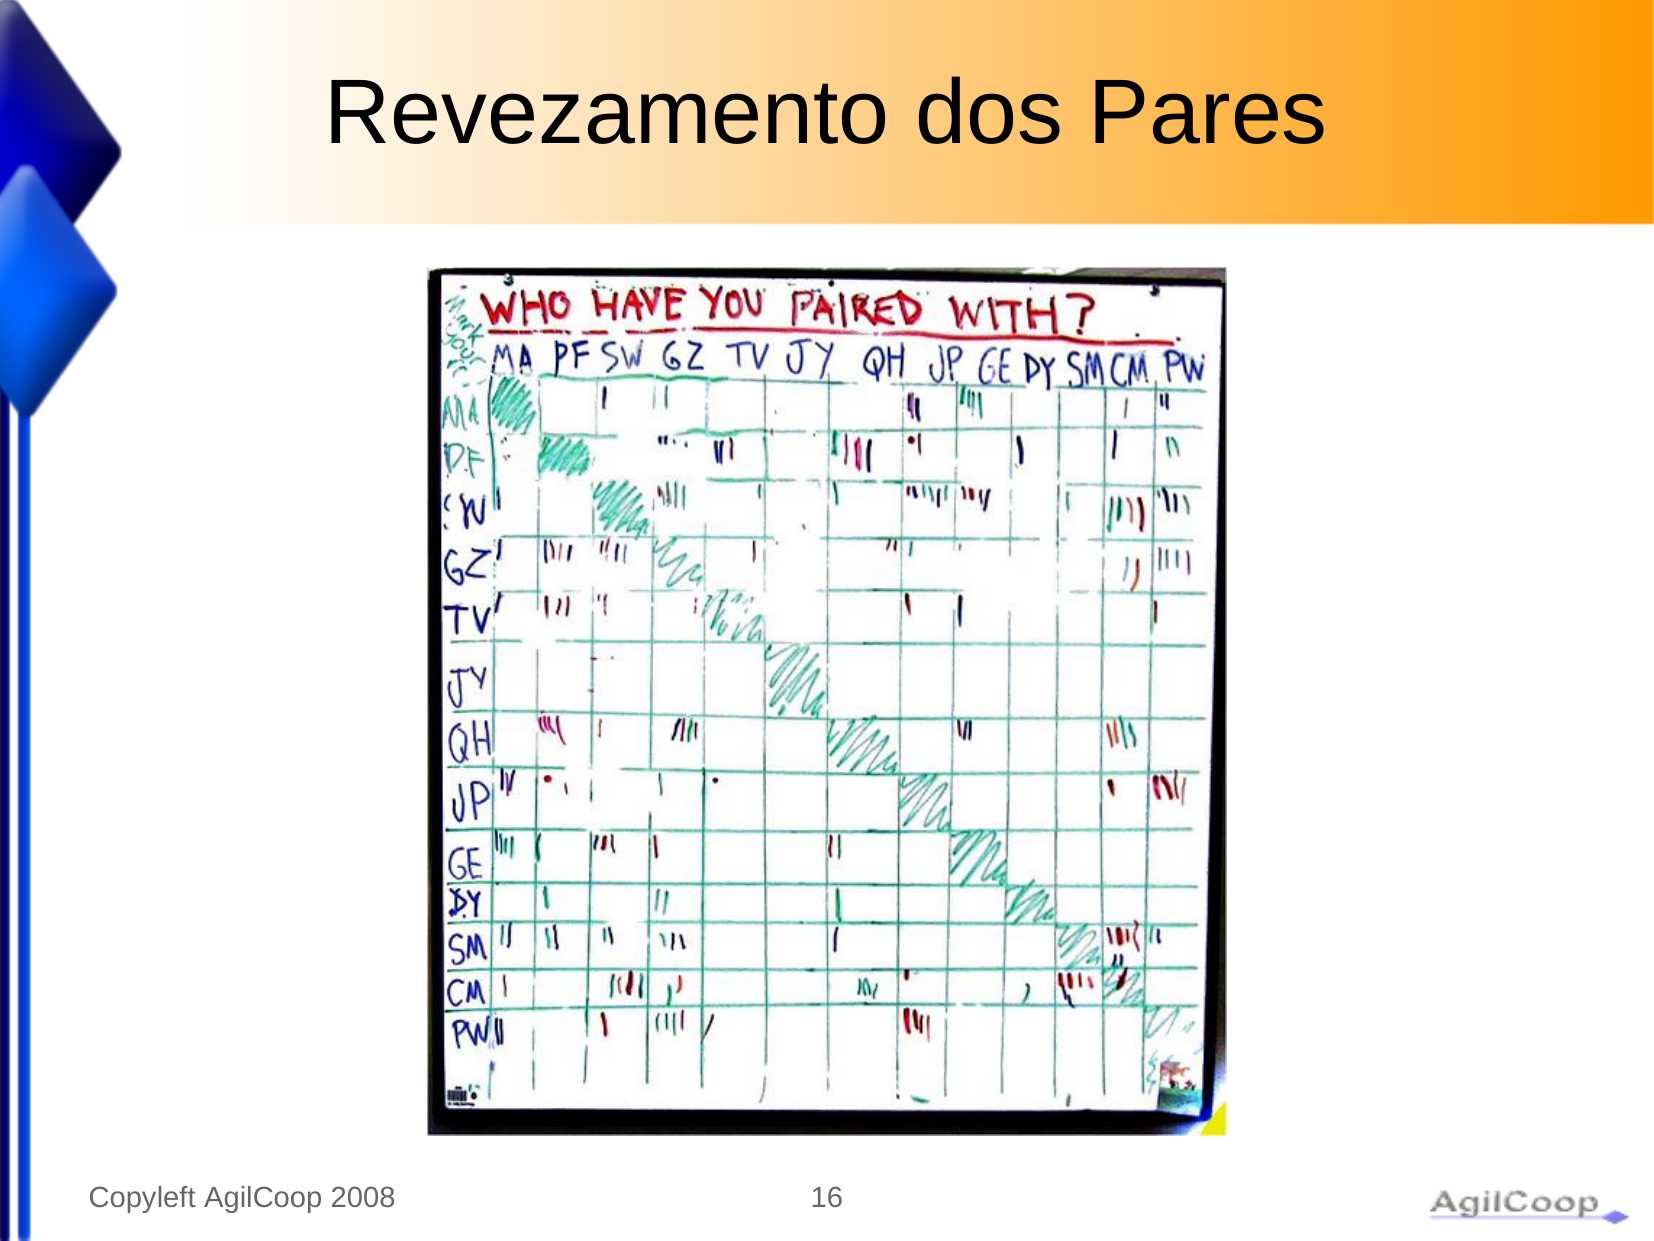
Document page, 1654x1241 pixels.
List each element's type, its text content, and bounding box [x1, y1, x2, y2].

picture [0, 0, 1654, 1241]
title Revezamento dos Pares [82, 15, 1571, 208]
